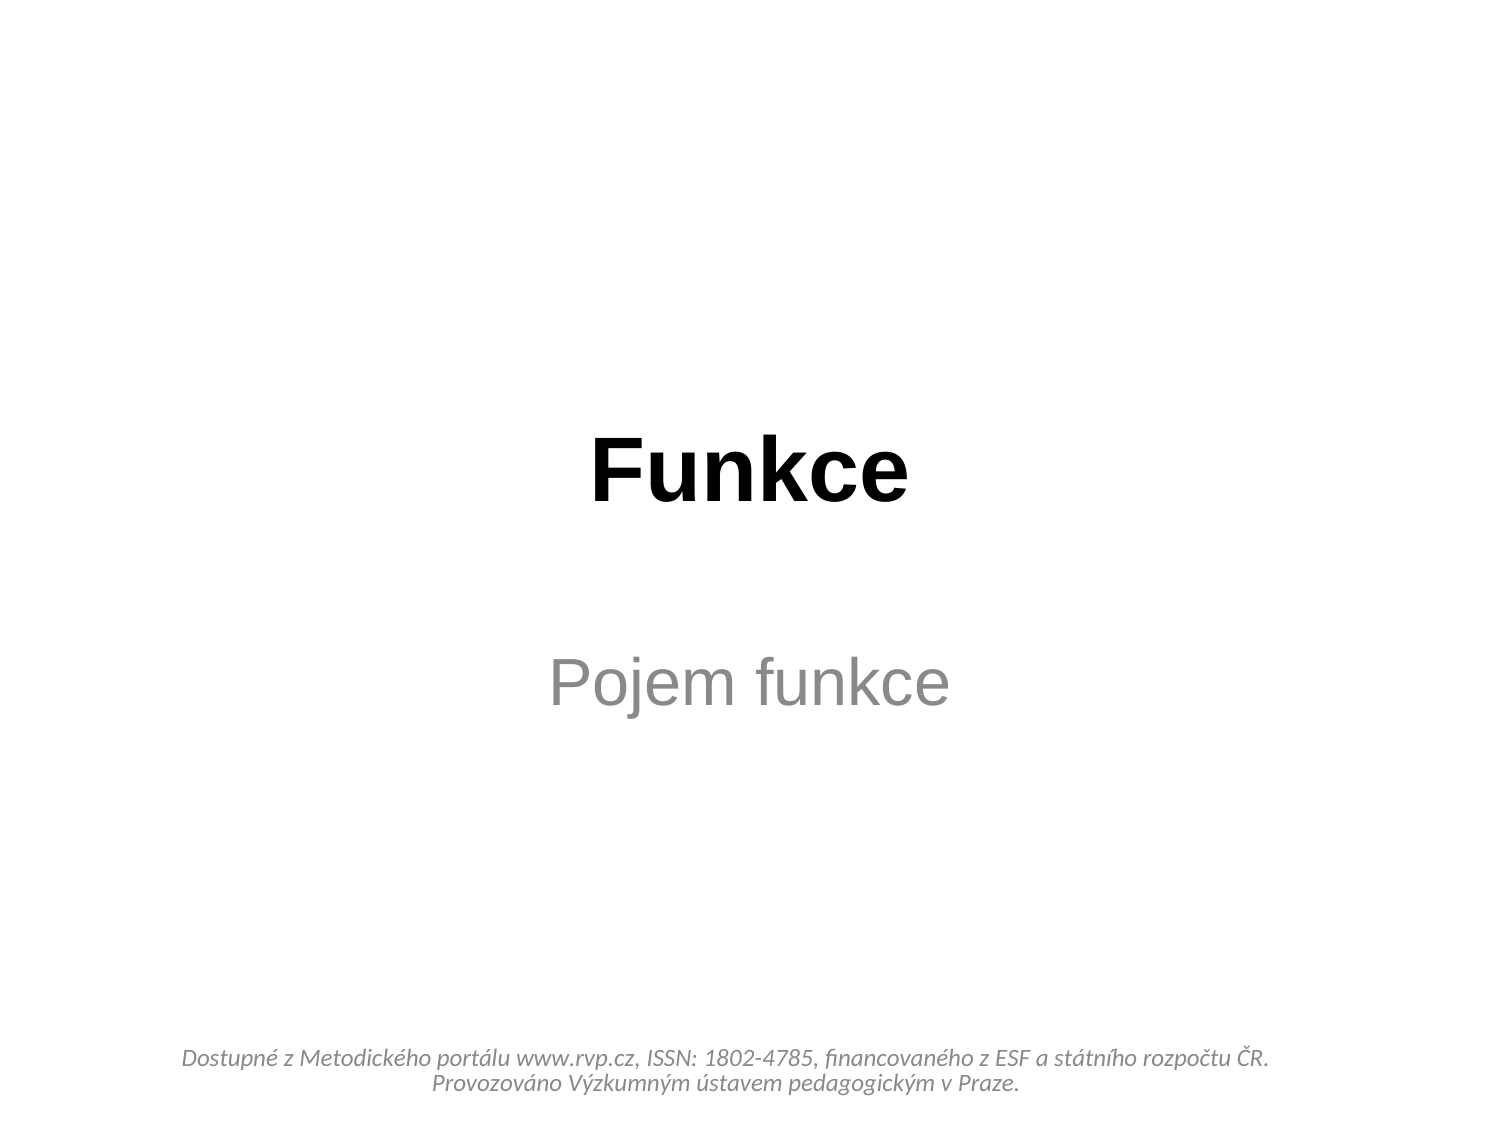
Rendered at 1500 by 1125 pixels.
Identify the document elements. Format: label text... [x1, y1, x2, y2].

text_box Dostupné z Metodického portálu www.rvp.cz, ISSN: 1802-4785, financovaného z ESF a státního rozpočtu ČR. Provozováno Výzkumným ústavem pedagogickým v Praze. [105, 1042, 1348, 1103]
text_box Pojem funkce [225, 637, 1276, 926]
title Funkce [112, 349, 1388, 591]
